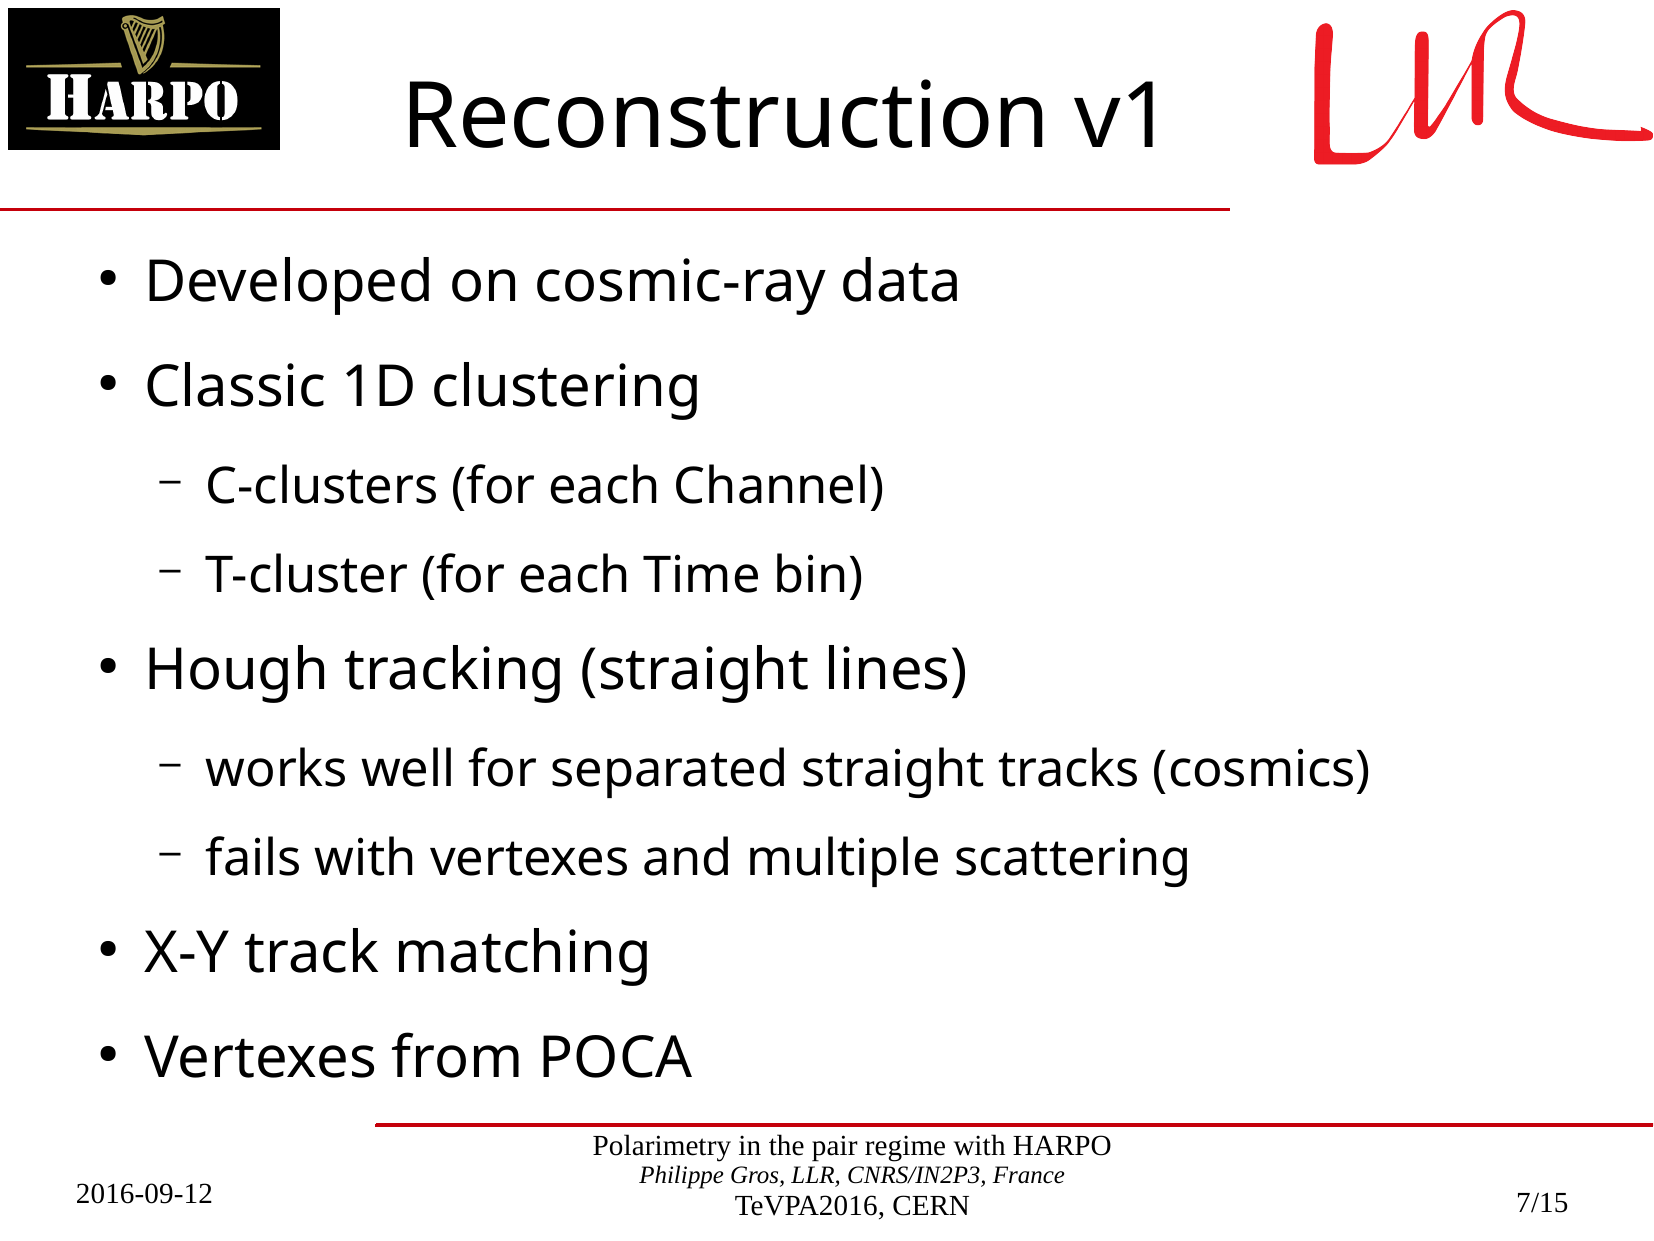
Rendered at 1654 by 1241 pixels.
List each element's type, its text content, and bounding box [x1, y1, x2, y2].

title Reconstruction v1 [284, 14, 1290, 210]
picture [8, 8, 280, 150]
list Developed on cosmic-ray data Classic 1D clustering C-clusters (for each Channel) T-cluster (for each Time bin) Hough tracking (straight lines) works well for separated straight tracks (cosmics) fails with vertexes and multiple scattering X-Y track matching Vertexes from POCA [82, 239, 1571, 1102]
picture [1314, 10, 1653, 165]
